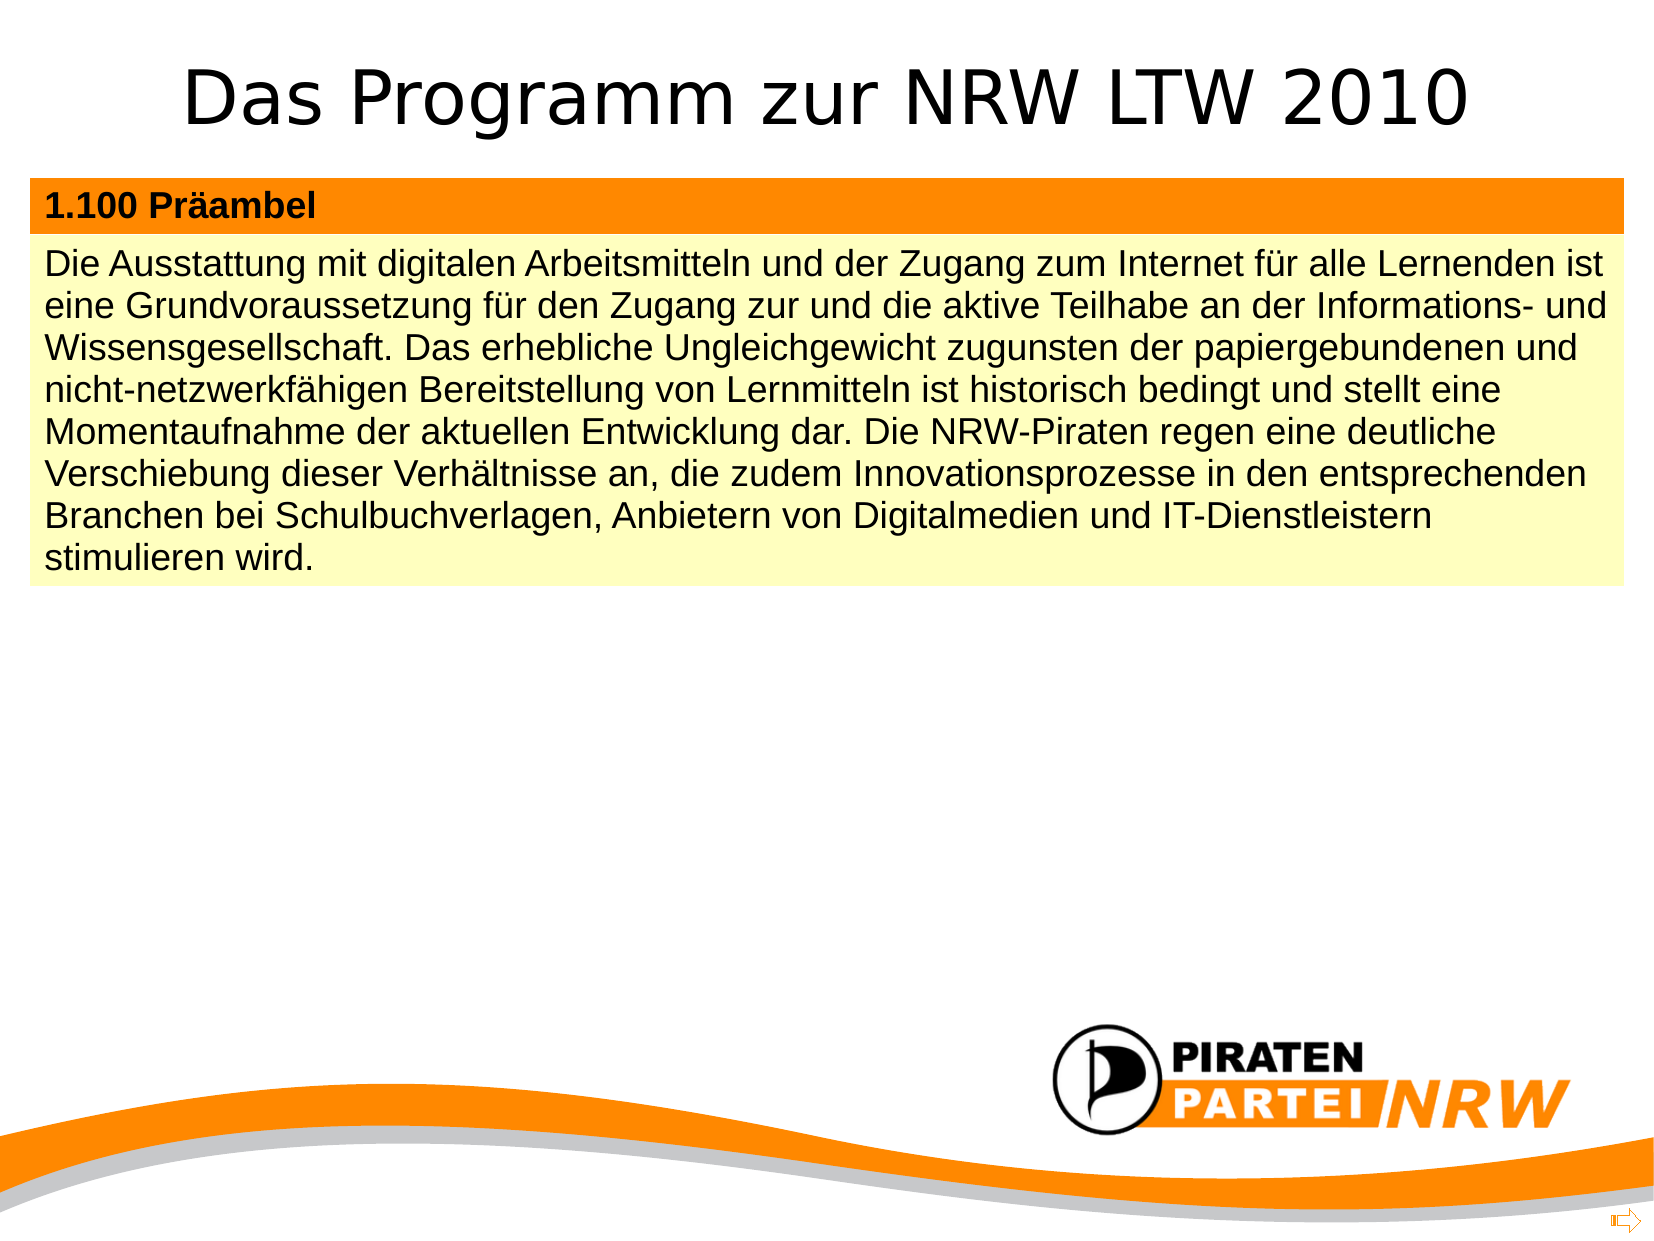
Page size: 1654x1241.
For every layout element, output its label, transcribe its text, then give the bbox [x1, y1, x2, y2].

picture [1045, 1021, 1579, 1140]
title Das Programm zur NRW LTW 2010 [82, 54, 1571, 143]
table_cell Die Ausstattung mit digitalen Arbeitsmitteln und der Zugang zum Internet für alle Lernenden ist eine Grundvoraussetzung für den Zugang zur und die aktive Teilhabe an der Informations- und Wissensgesellschaft. Das erhebliche Ungleichgewicht zugunsten der papiergebundenen und nicht-netzwerkfähigen Bereitstellung von Lernmitteln ist historisch bedingt und stellt eine Momentaufnahme der aktuellen Entwicklung dar. Die NRW-Piraten regen eine deutliche Verschiebung dieser Verhältnisse an, die zudem Innovationsprozesse in den entsprechenden Branchen bei Schulbuchverlagen, Anbietern von Digitalmedien und IT-Dienstleistern stimulieren wird. [30, 235, 1624, 586]
table_header 1.100 Präambel [30, 178, 1624, 234]
